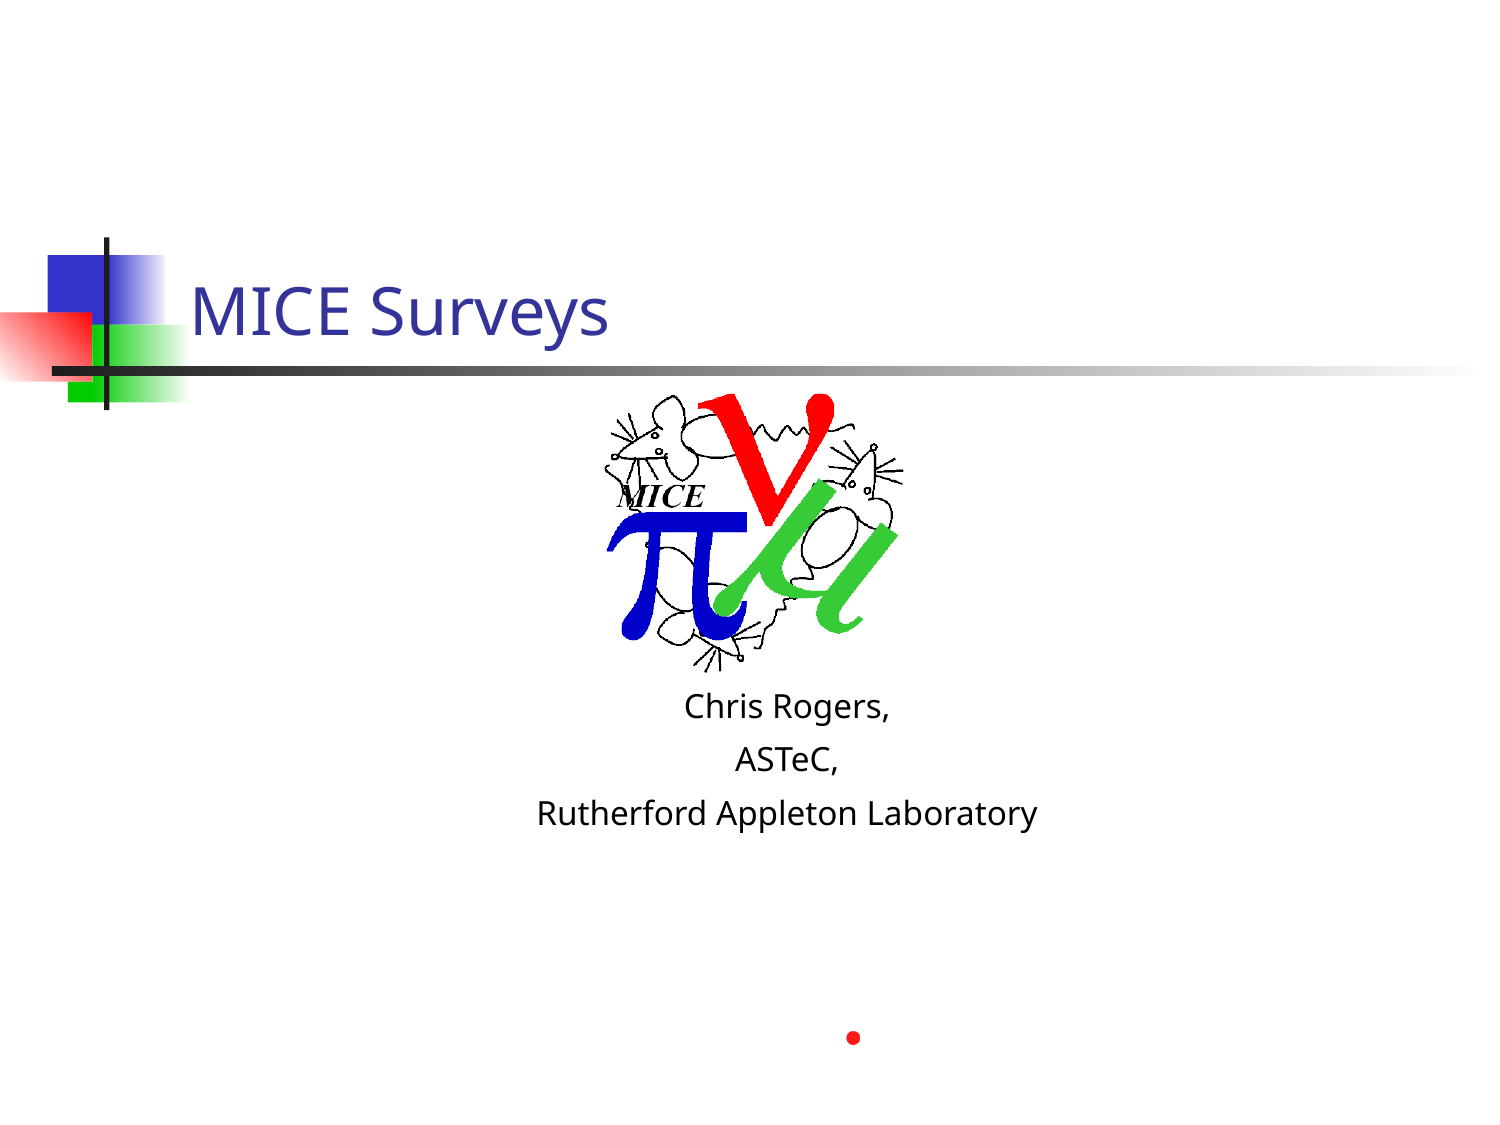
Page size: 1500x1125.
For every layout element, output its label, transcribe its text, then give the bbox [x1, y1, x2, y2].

subtitle Chris Rogers, ASTeC, Rutherford Appleton Laboratory [225, 674, 1276, 925]
picture [575, 376, 930, 674]
picture [662, 962, 870, 1081]
title MICE Surveys [174, 159, 1450, 363]
